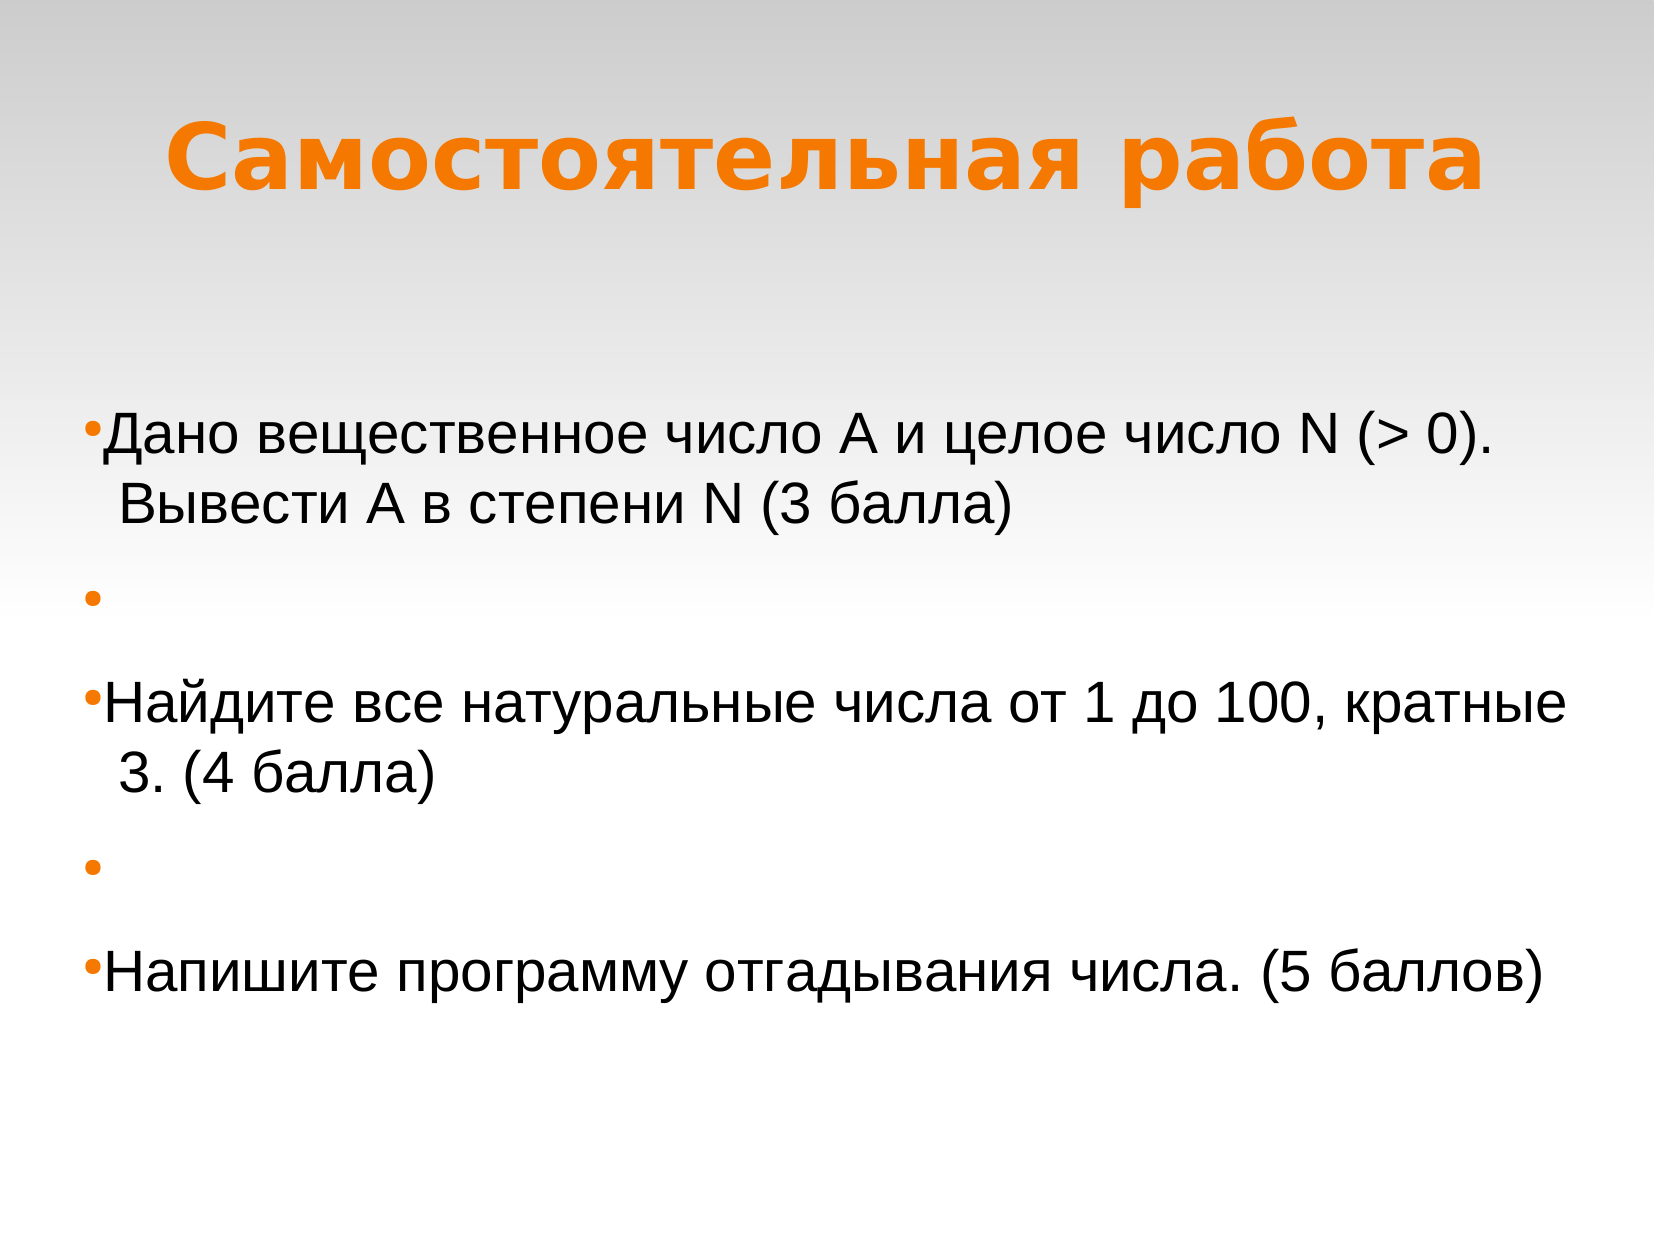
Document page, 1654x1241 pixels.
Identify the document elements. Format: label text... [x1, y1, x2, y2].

title Самостоятельная работа [82, 56, 1571, 250]
subtitle Дано вещественное число A и целое число N (> 0). Вывести A в степени N (3 балла) Найдите все натуральные числа от 1 до 100, кратные 3. (4 балла) Напишите программу отгадывания числа. (5 баллов) [82, 297, 1571, 1102]
